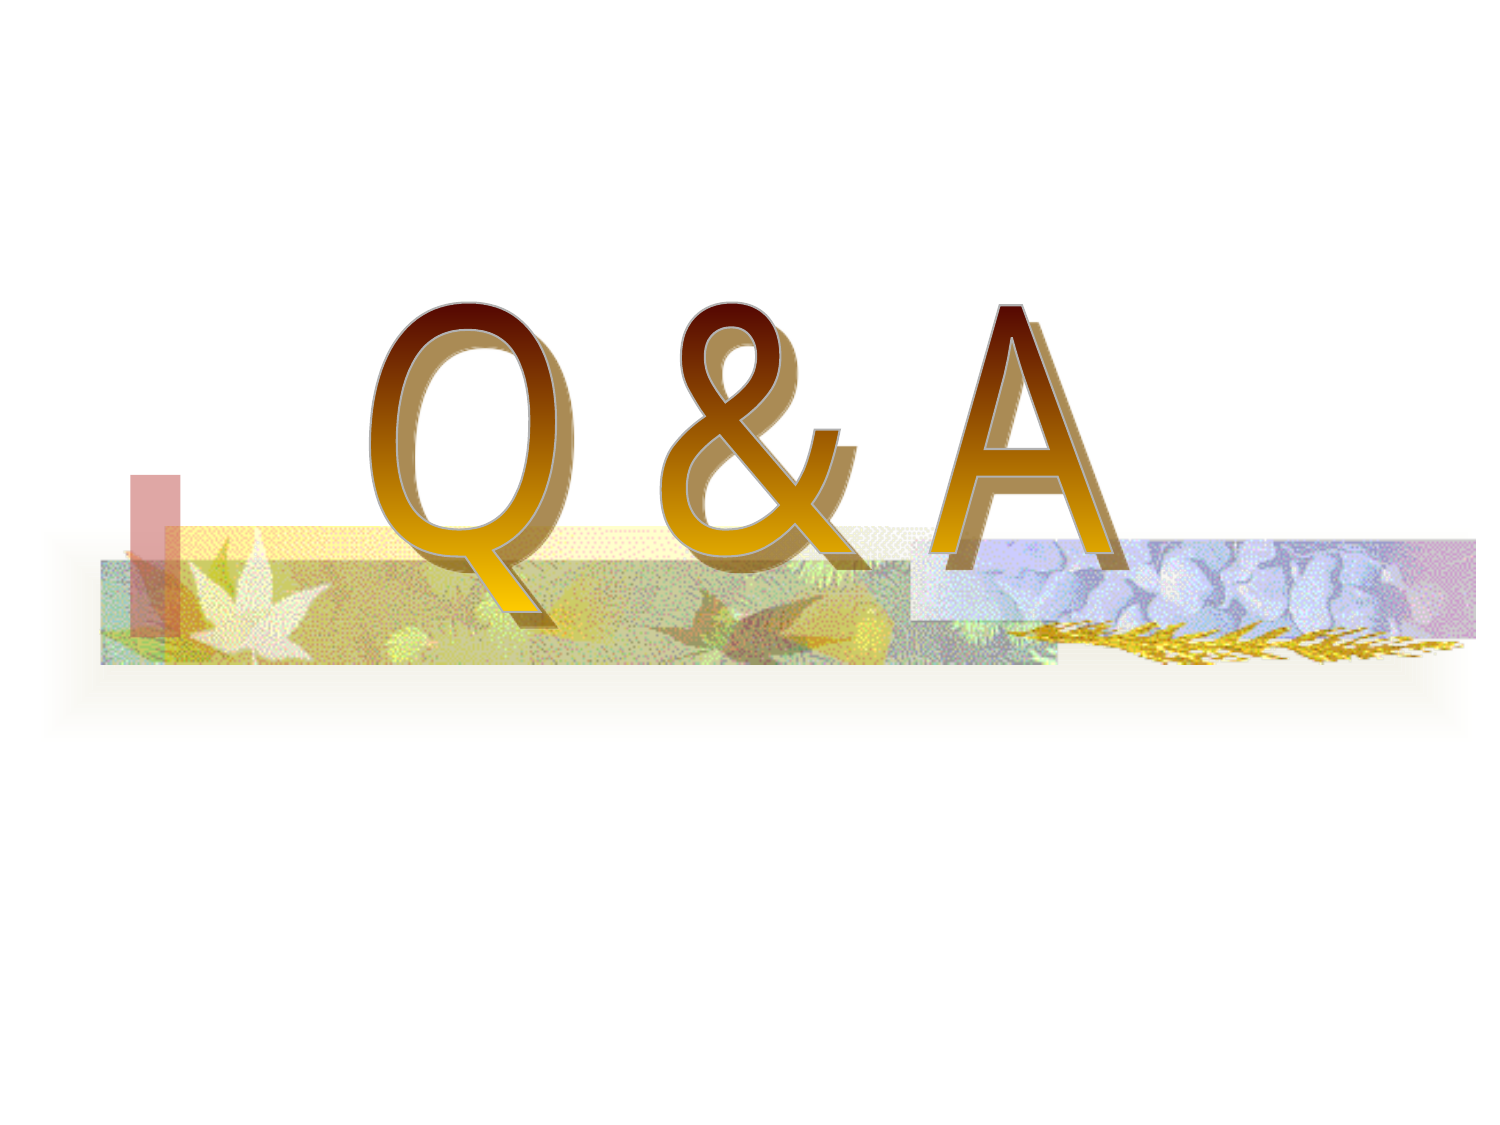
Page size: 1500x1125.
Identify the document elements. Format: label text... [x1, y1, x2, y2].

picture [101, 526, 1476, 665]
text_box Q & A [369, 302, 557, 612]
text_box Q & A [929, 305, 1113, 554]
text_box Q & A [660, 302, 855, 557]
